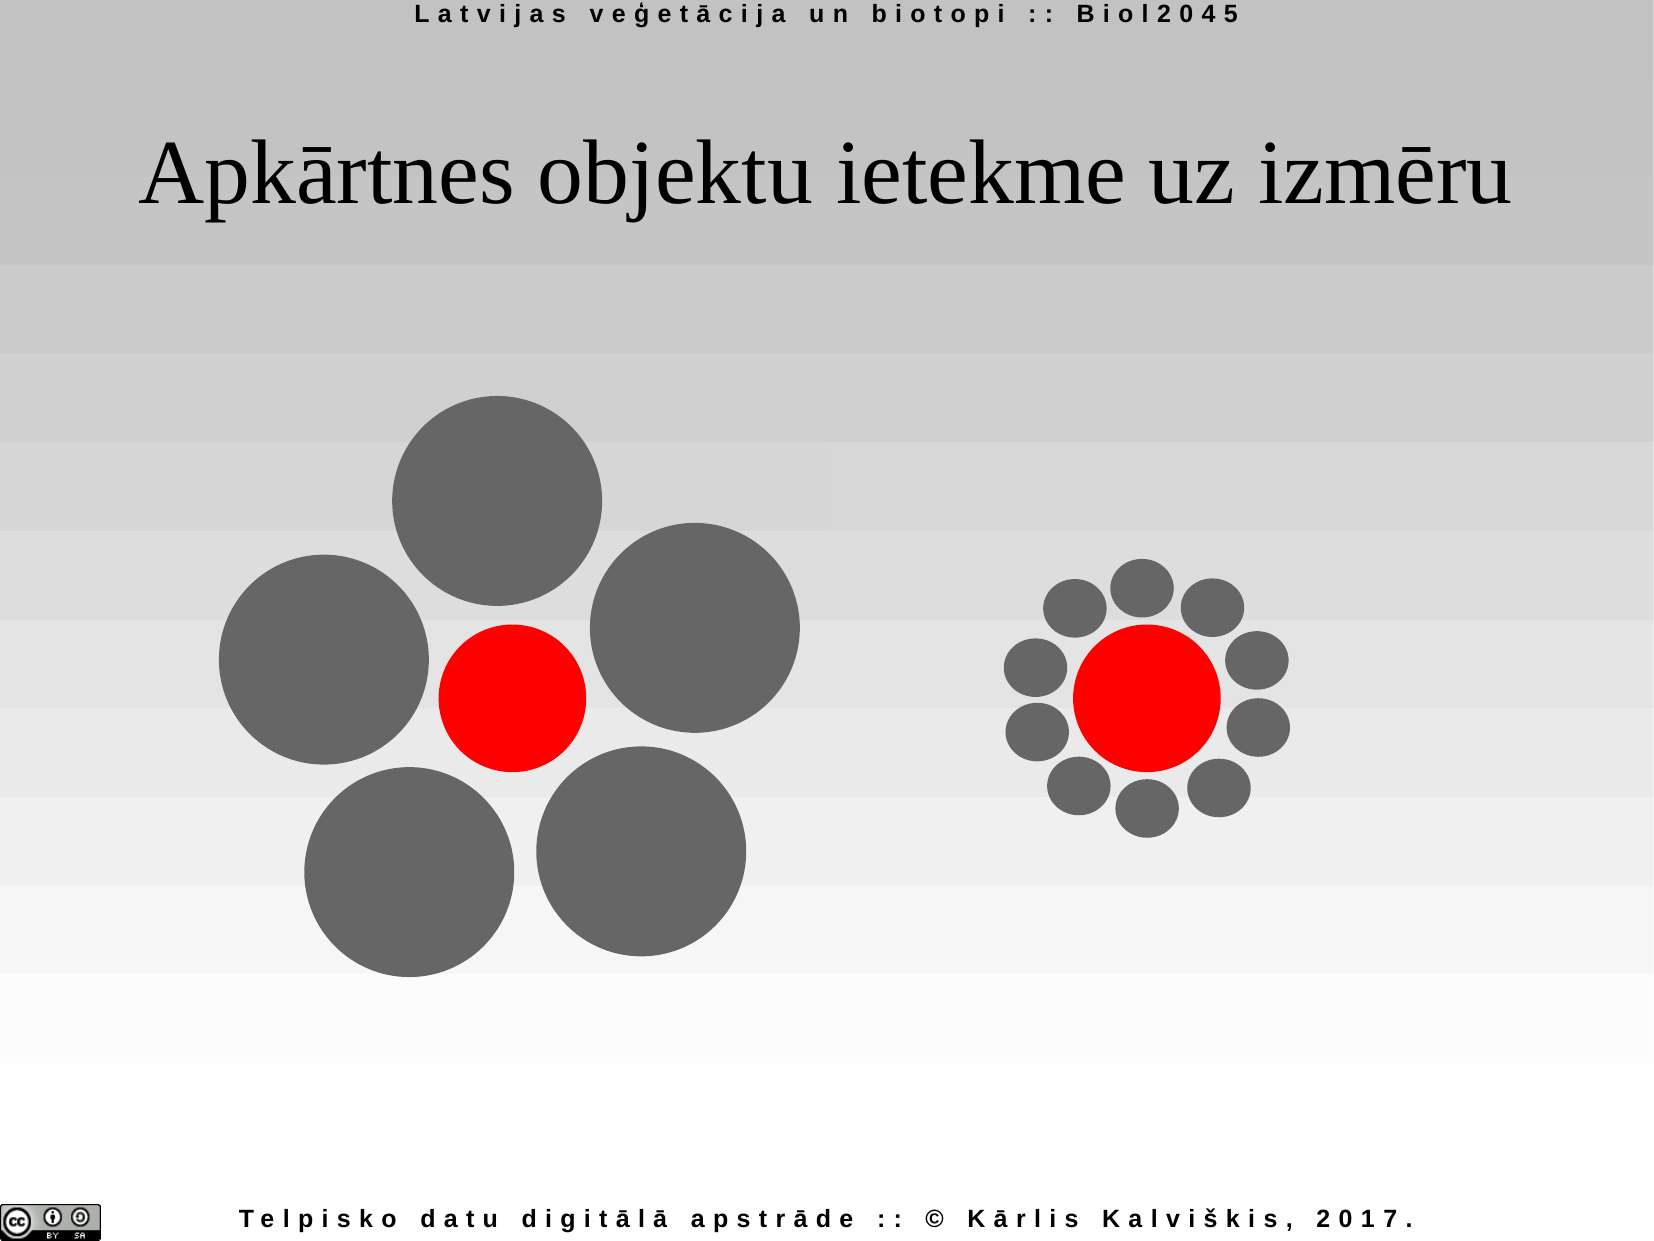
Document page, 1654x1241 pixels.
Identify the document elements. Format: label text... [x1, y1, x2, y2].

text_box [1187, 758, 1251, 818]
text_box [218, 554, 429, 765]
text_box [1043, 579, 1107, 638]
text_box [1003, 638, 1068, 697]
text_box [589, 522, 800, 733]
text_box [1226, 698, 1291, 757]
text_box [304, 767, 515, 978]
text_box [536, 746, 747, 957]
title Apkārtnes objektu ietekme uz izmēru [29, 49, 1625, 296]
text_box [1110, 558, 1174, 618]
text_box [1005, 702, 1069, 762]
text_box [1180, 578, 1245, 637]
text_box [1115, 779, 1179, 838]
picture [0, 0, 1654, 1241]
text_box [392, 395, 603, 606]
text_box [1073, 624, 1221, 773]
text_box [1047, 756, 1111, 816]
text_box [1225, 631, 1289, 690]
text_box [438, 624, 587, 773]
